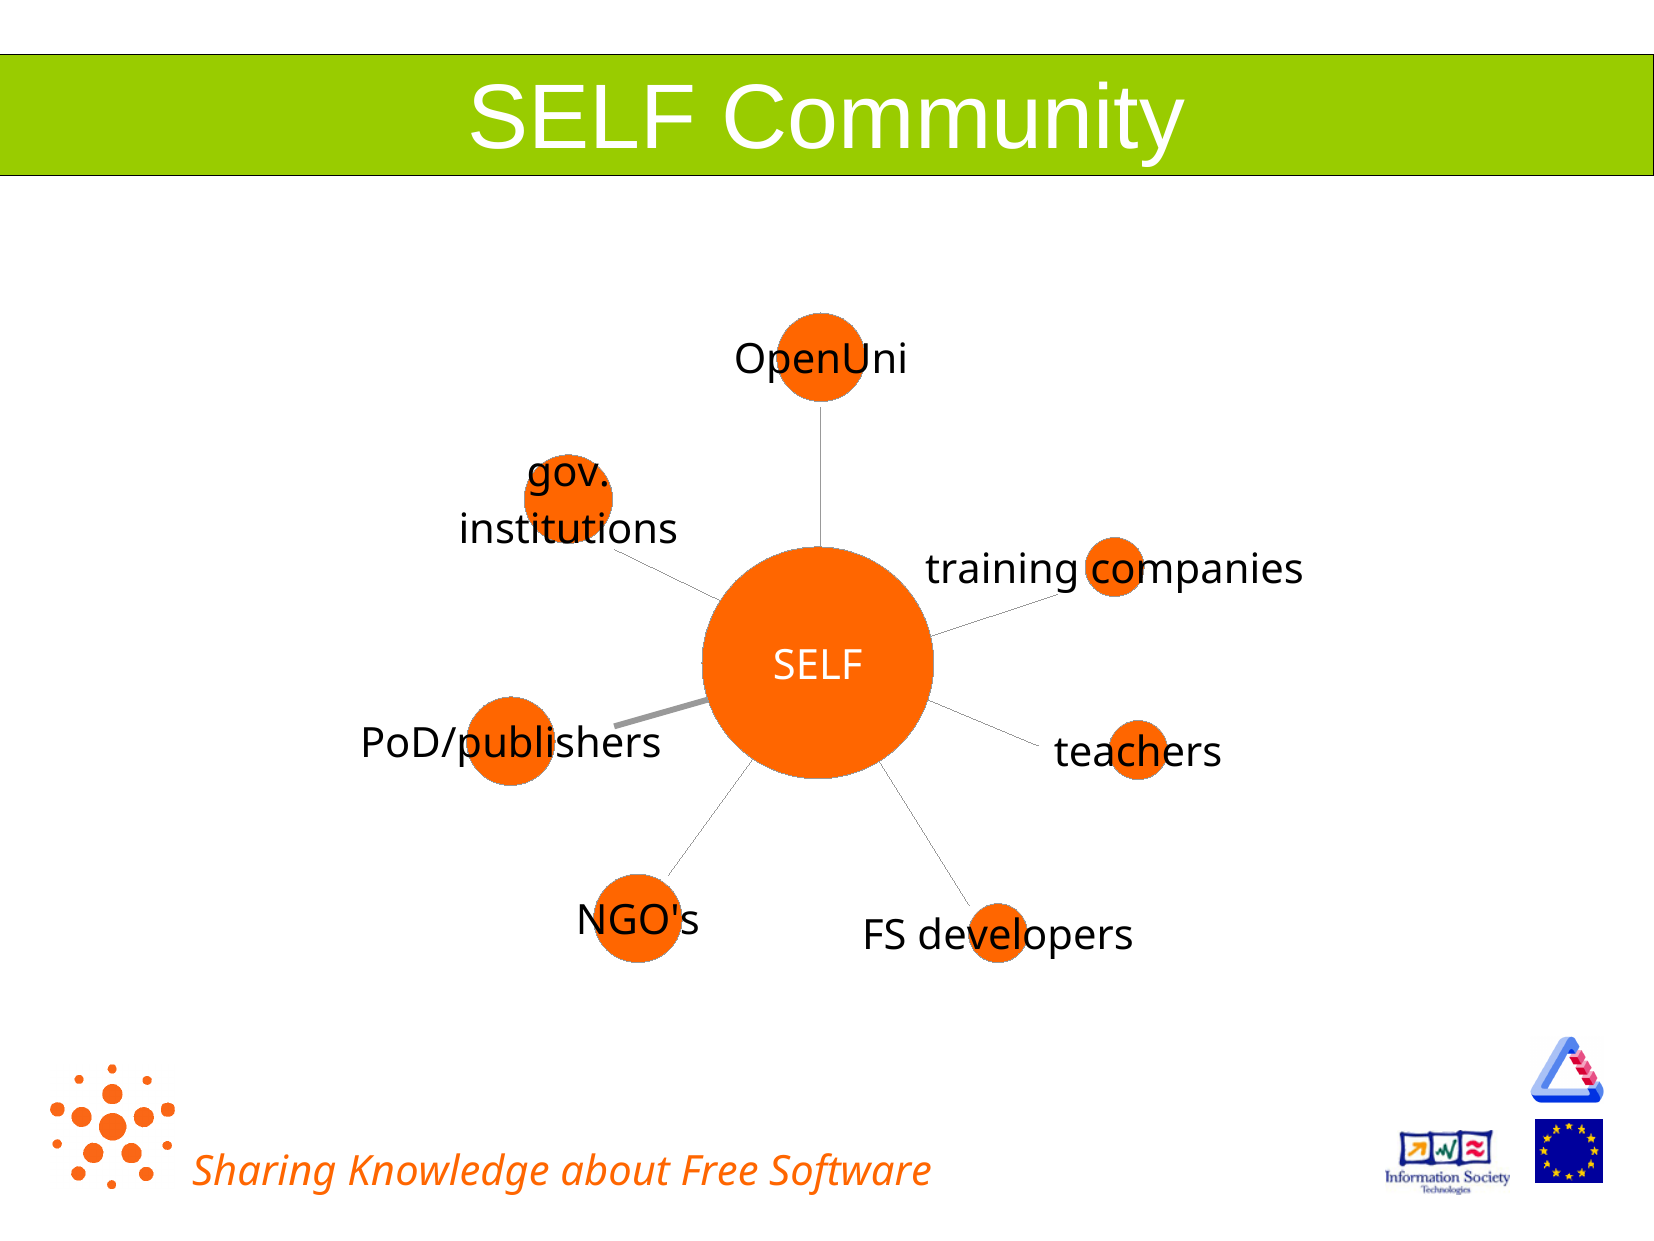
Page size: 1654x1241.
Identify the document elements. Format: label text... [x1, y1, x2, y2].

title SELF Community [82, 48, 1571, 185]
text_box NGO's [593, 874, 683, 963]
picture [1385, 1130, 1510, 1195]
picture [1530, 1036, 1604, 1104]
text_box training companies [1085, 537, 1144, 597]
picture [50, 1064, 175, 1189]
text_box OpenUni [776, 353, 786, 370]
text_box FS developers [968, 903, 1028, 963]
text_box teachers [1109, 720, 1168, 780]
text_box PoD/publishers [466, 696, 556, 786]
text_box OpenUni [777, 312, 864, 402]
picture [1535, 1119, 1603, 1183]
text_box SELF [701, 546, 934, 779]
text_box gov. institutions [524, 454, 613, 543]
